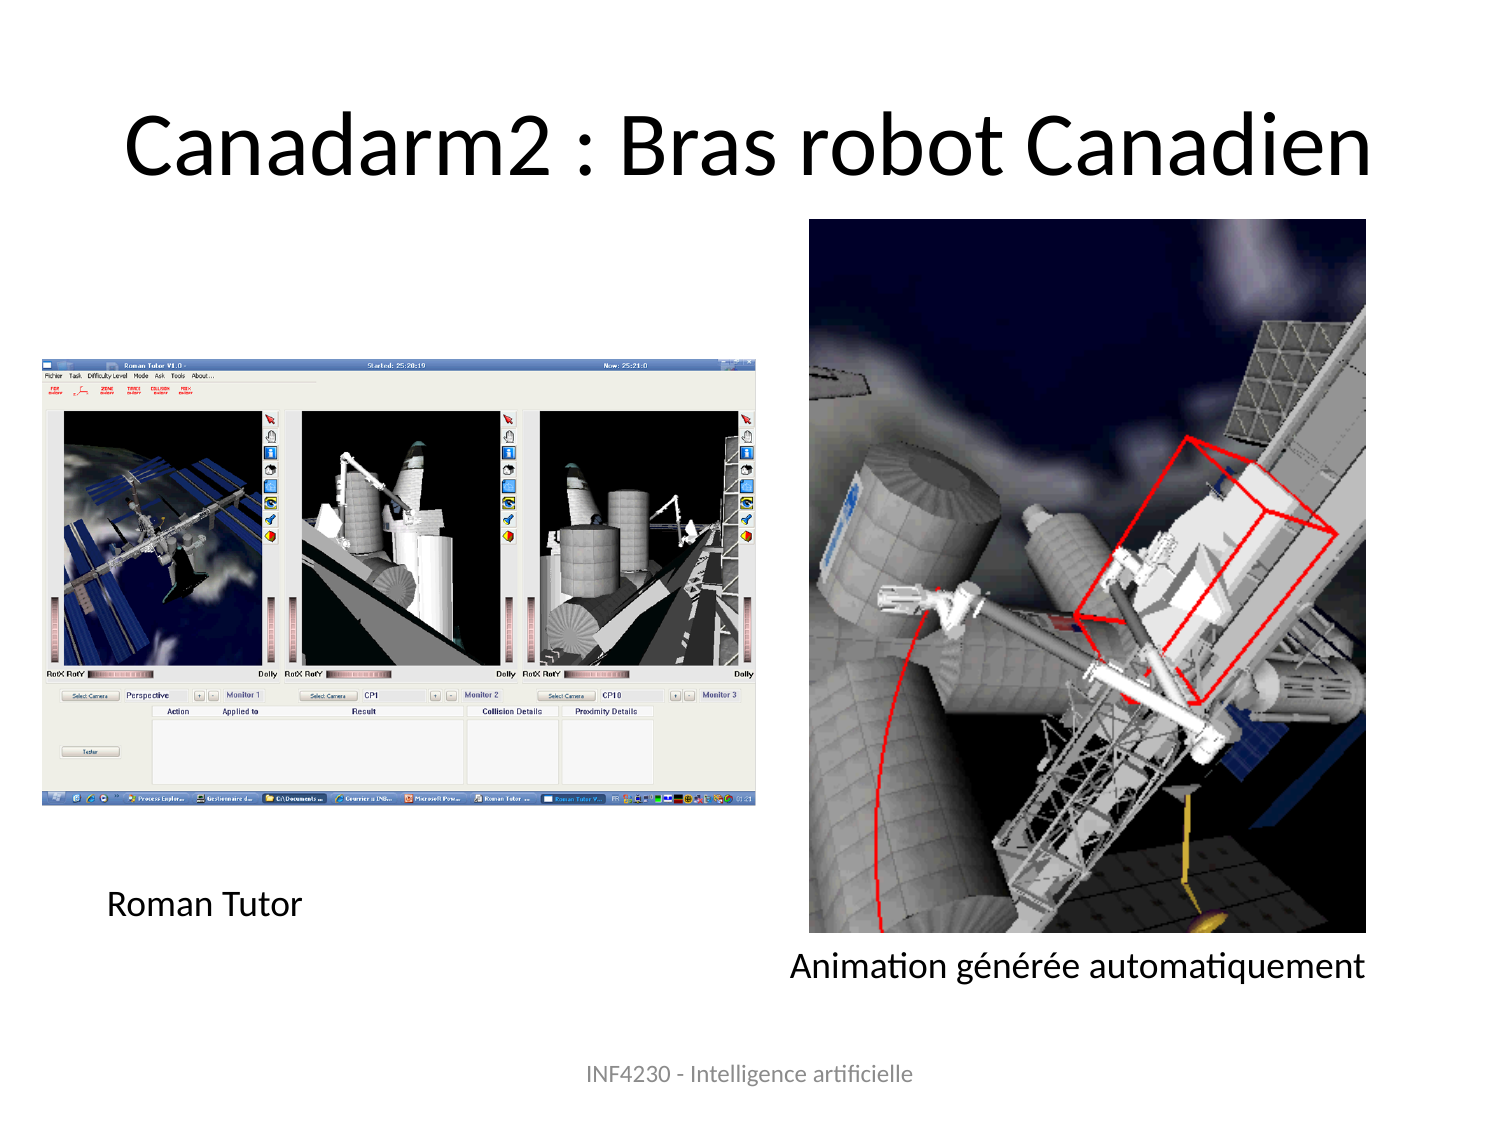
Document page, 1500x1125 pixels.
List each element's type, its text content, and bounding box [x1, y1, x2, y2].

footer INF4230 - Intelligence artificielle [512, 1042, 988, 1103]
title Canadarm2 : Bras robot Canadien [75, 45, 1425, 233]
picture [809, 219, 1366, 933]
text_box Animation générée automatiquement [774, 934, 1447, 994]
text_box Roman Tutor [92, 871, 627, 932]
picture [41, 358, 756, 806]
